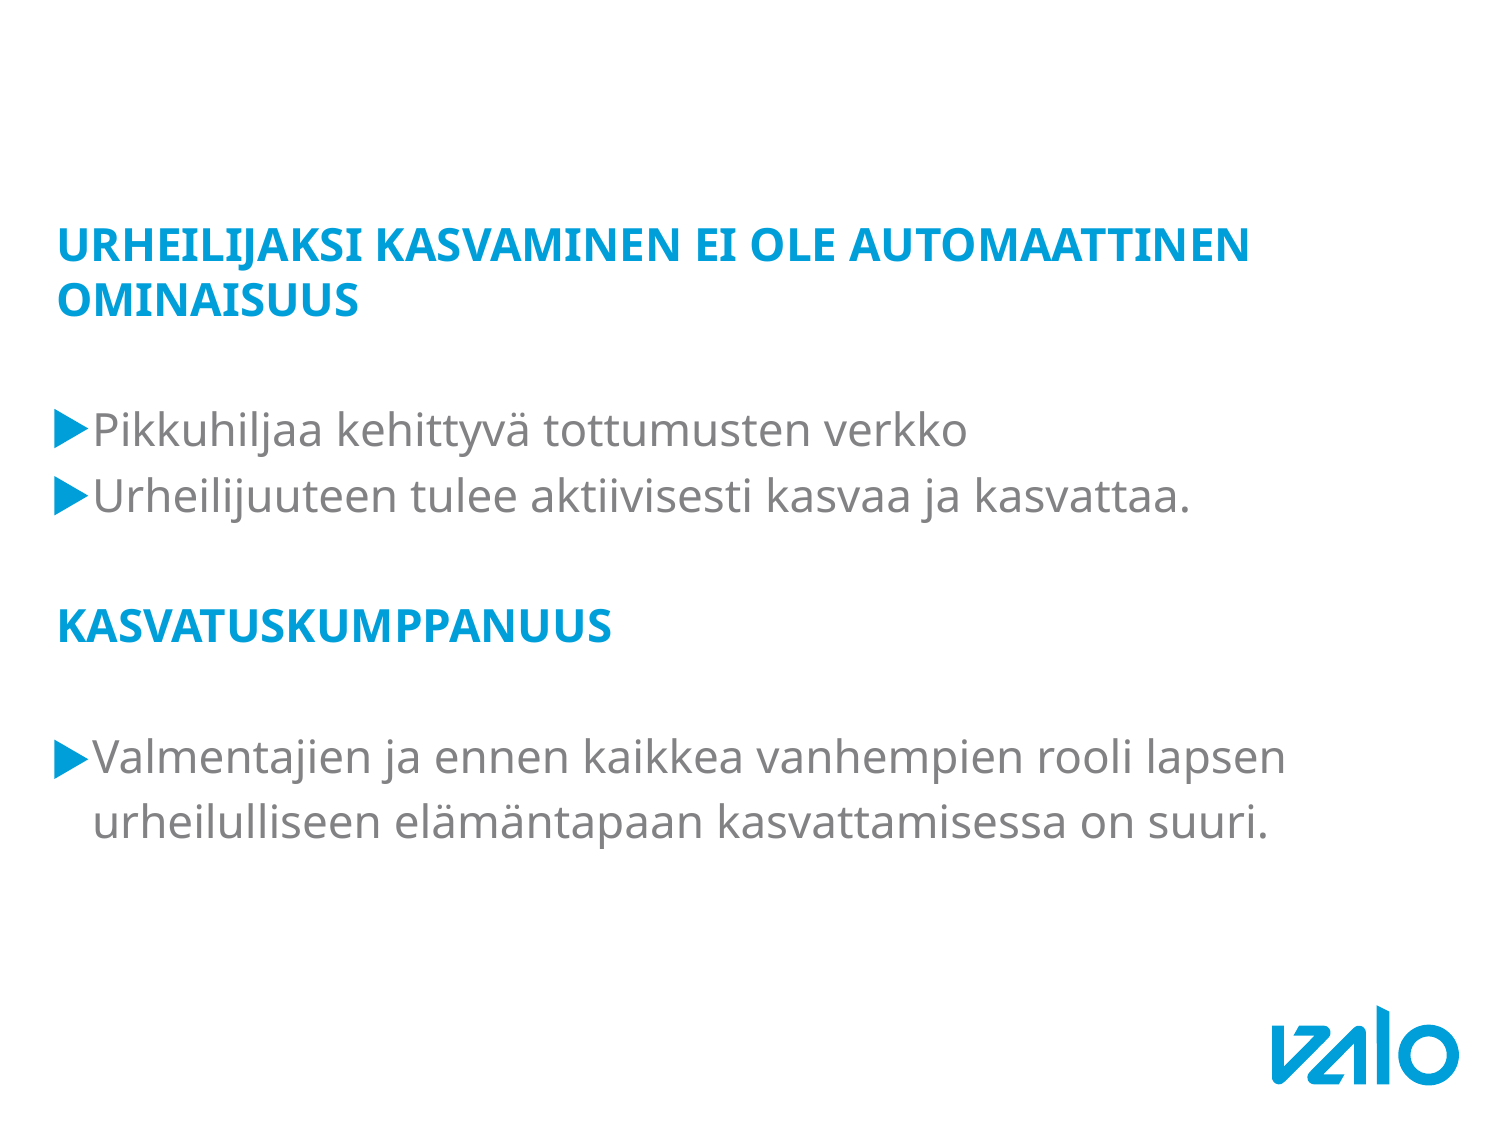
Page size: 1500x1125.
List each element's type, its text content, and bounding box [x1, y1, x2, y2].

list URHEILIJAKSI KASVAMINEN EI OLE AUTOMAATTINEN OMINAISUUS Pikkuhiljaa kehittyvä tottumusten verkko Urheilijuuteen tulee aktiivisesti kasvaa ja kasvattaa. KASVATUSKUMPPANUUS Valmentajien ja ennen kaikkea vanhempien rooli lapsen urheilulliseen elämäntapaan kasvattamisessa on suuri. [41, 208, 1447, 1125]
text_box [54, 476, 89, 516]
text_box [54, 408, 89, 449]
text_box [54, 739, 89, 779]
